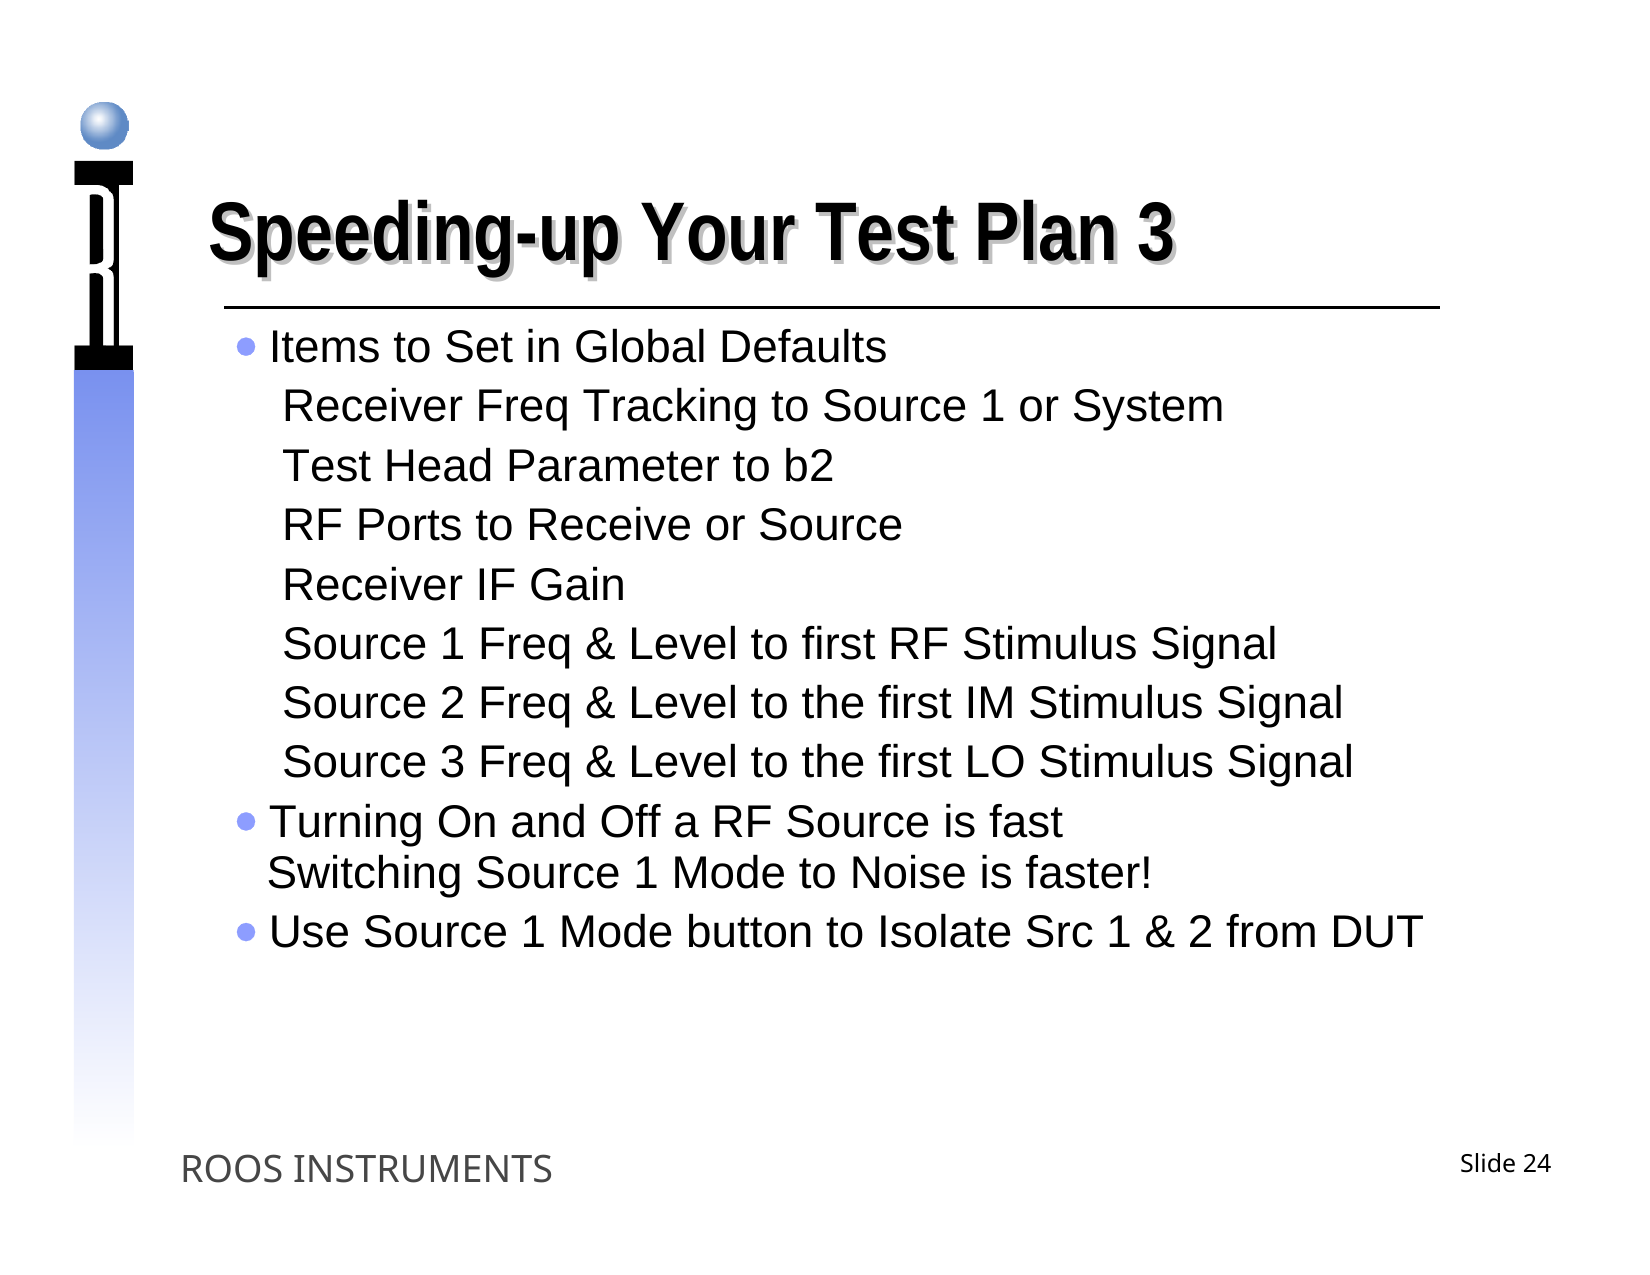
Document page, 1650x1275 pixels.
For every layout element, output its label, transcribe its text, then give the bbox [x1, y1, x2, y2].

text_box Speeding-up Your Test Plan 3 [208, 96, 1522, 322]
text_box Items to Set in Global Defaults Receiver Freq Tracking to Source 1 or System Test Head Parameter to b2 RF Ports to Receive or Source Receiver IF Gain Source 1 Freq & Level to first RF Stimulus Signal Source 2 Freq & Level to the first IM Stimulus Signal Source 3 Freq & Level to the first LO Stimulus Signal Turning On and Off a RF Source is fast Switching Source 1 Mode to Noise is faster! Use Source 1 Mode button to Isolate Src 1 & 2 from DUT [223, 322, 1447, 1112]
